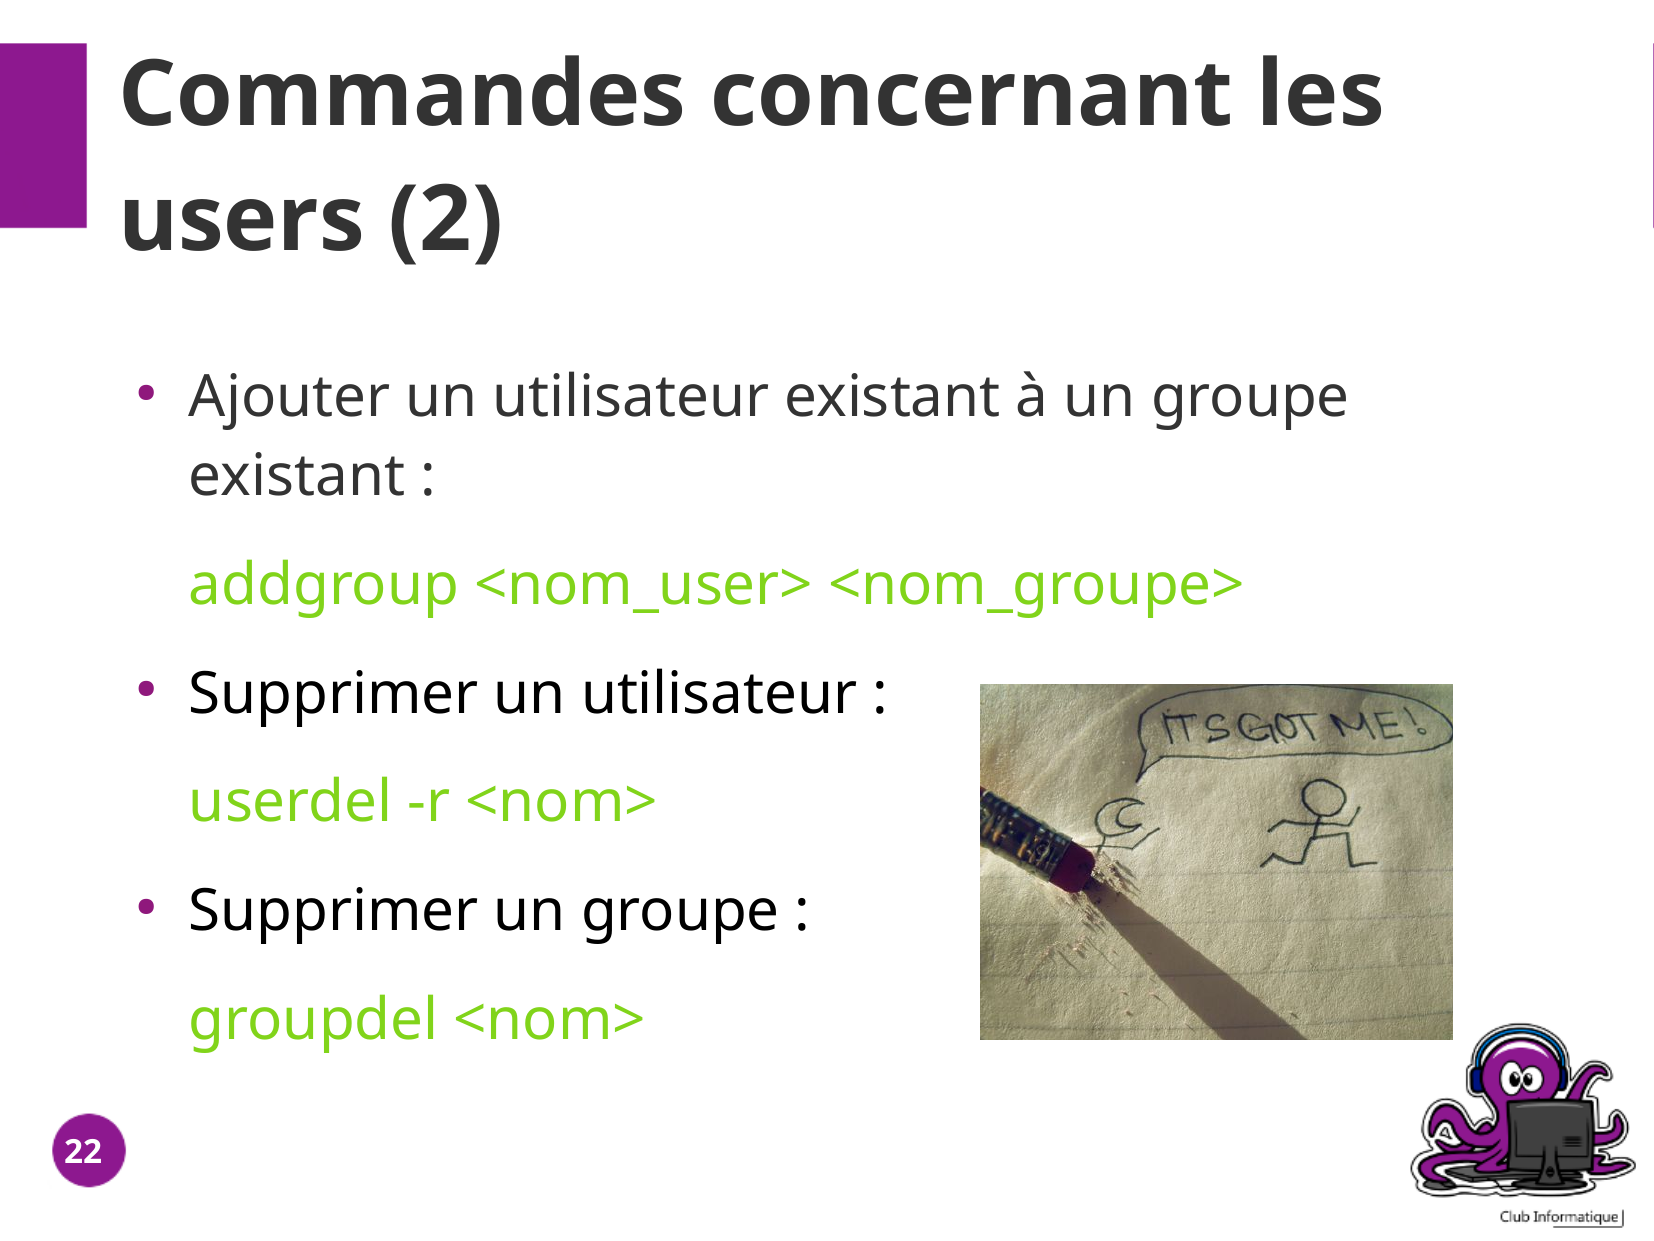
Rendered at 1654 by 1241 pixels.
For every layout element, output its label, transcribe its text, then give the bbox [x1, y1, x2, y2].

title Commandes concernant les users (2) [118, 27, 1571, 278]
list Ajouter un utilisateur existant à un groupe existant : addgroup <nom_user> <nom_groupe> Supprimer un utilisateur : userdel -r <nom> Supprimer un groupe : groupdel <nom> [118, 354, 1536, 1074]
picture [0, 0, 1654, 1241]
